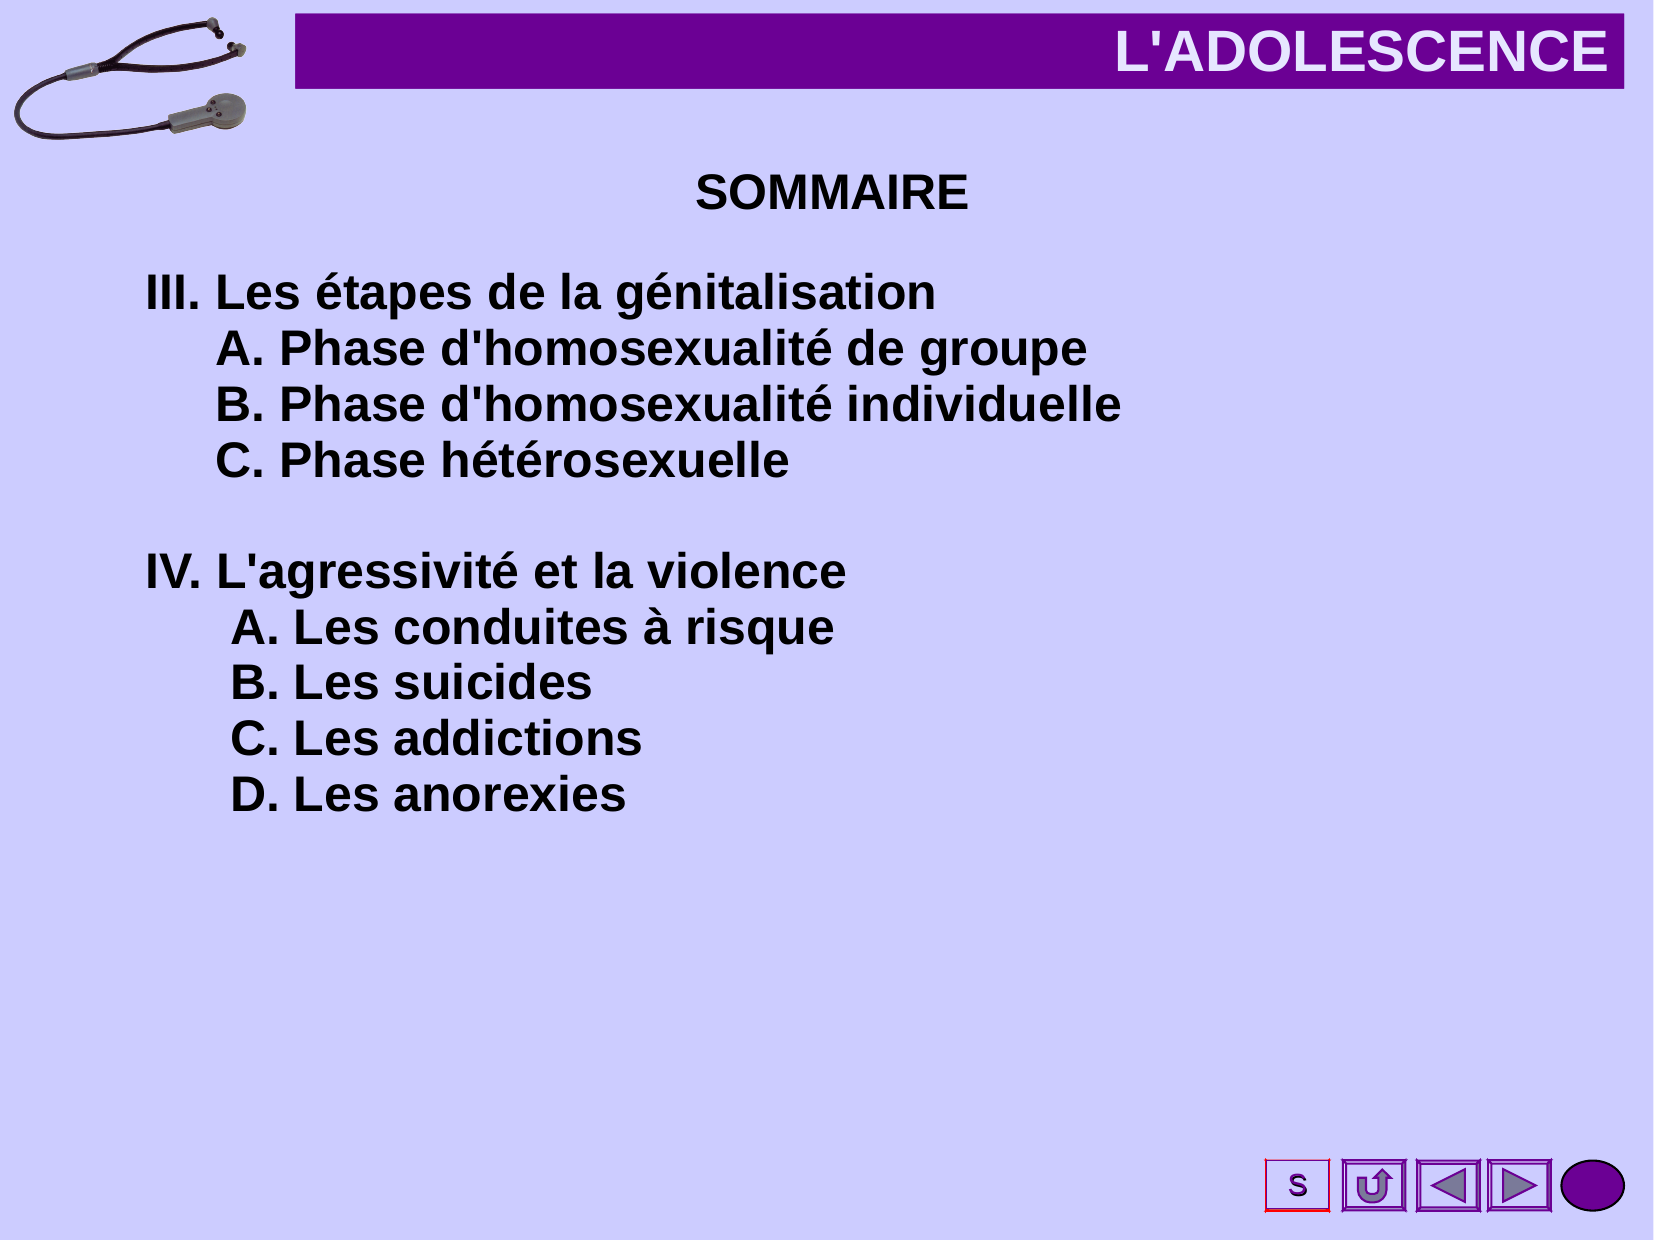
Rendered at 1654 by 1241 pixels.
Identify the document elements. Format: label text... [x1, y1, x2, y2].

text_box III. Les étapes de la génitalisation A. Phase d'homosexualité de groupe B. Phase d'homosexualité individuelle C. Phase hétérosexuelle IV. L'agressivité et la violence A. Les conduites à risque B. Les suicides C. Les addictions D. Les anorexies [60, 257, 1388, 1182]
text_box L'ADOLESCENCE [295, 13, 1625, 89]
picture [8, 8, 260, 153]
text_box [1561, 1160, 1625, 1211]
title SOMMAIRE [88, 118, 1577, 266]
